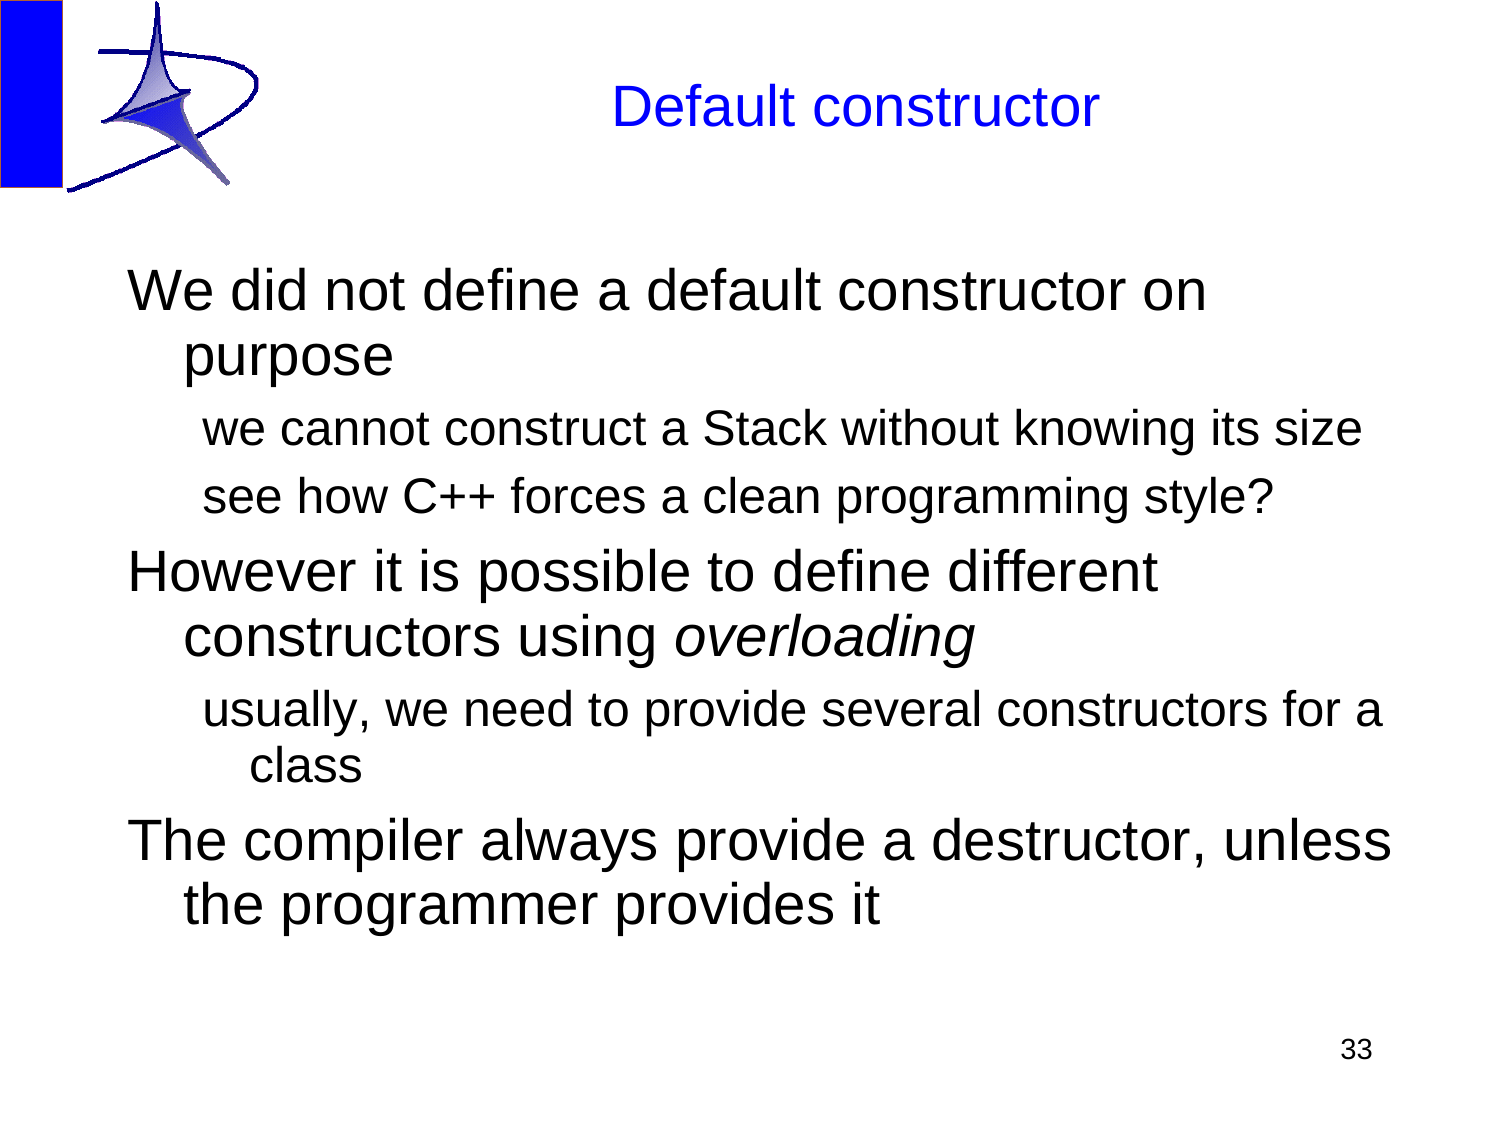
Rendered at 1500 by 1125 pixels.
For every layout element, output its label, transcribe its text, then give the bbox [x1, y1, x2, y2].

title Default constructor [262, 24, 1450, 188]
list We did not define a default constructor on purpose we cannot construct a Stack without knowing its size see how C++ forces a clean programming style? However it is possible to define different constructors using overloading usually, we need to provide several constructors for a class The compiler always provide a destructor, unless the programmer provides it [112, 249, 1450, 1001]
picture [62, 0, 263, 197]
